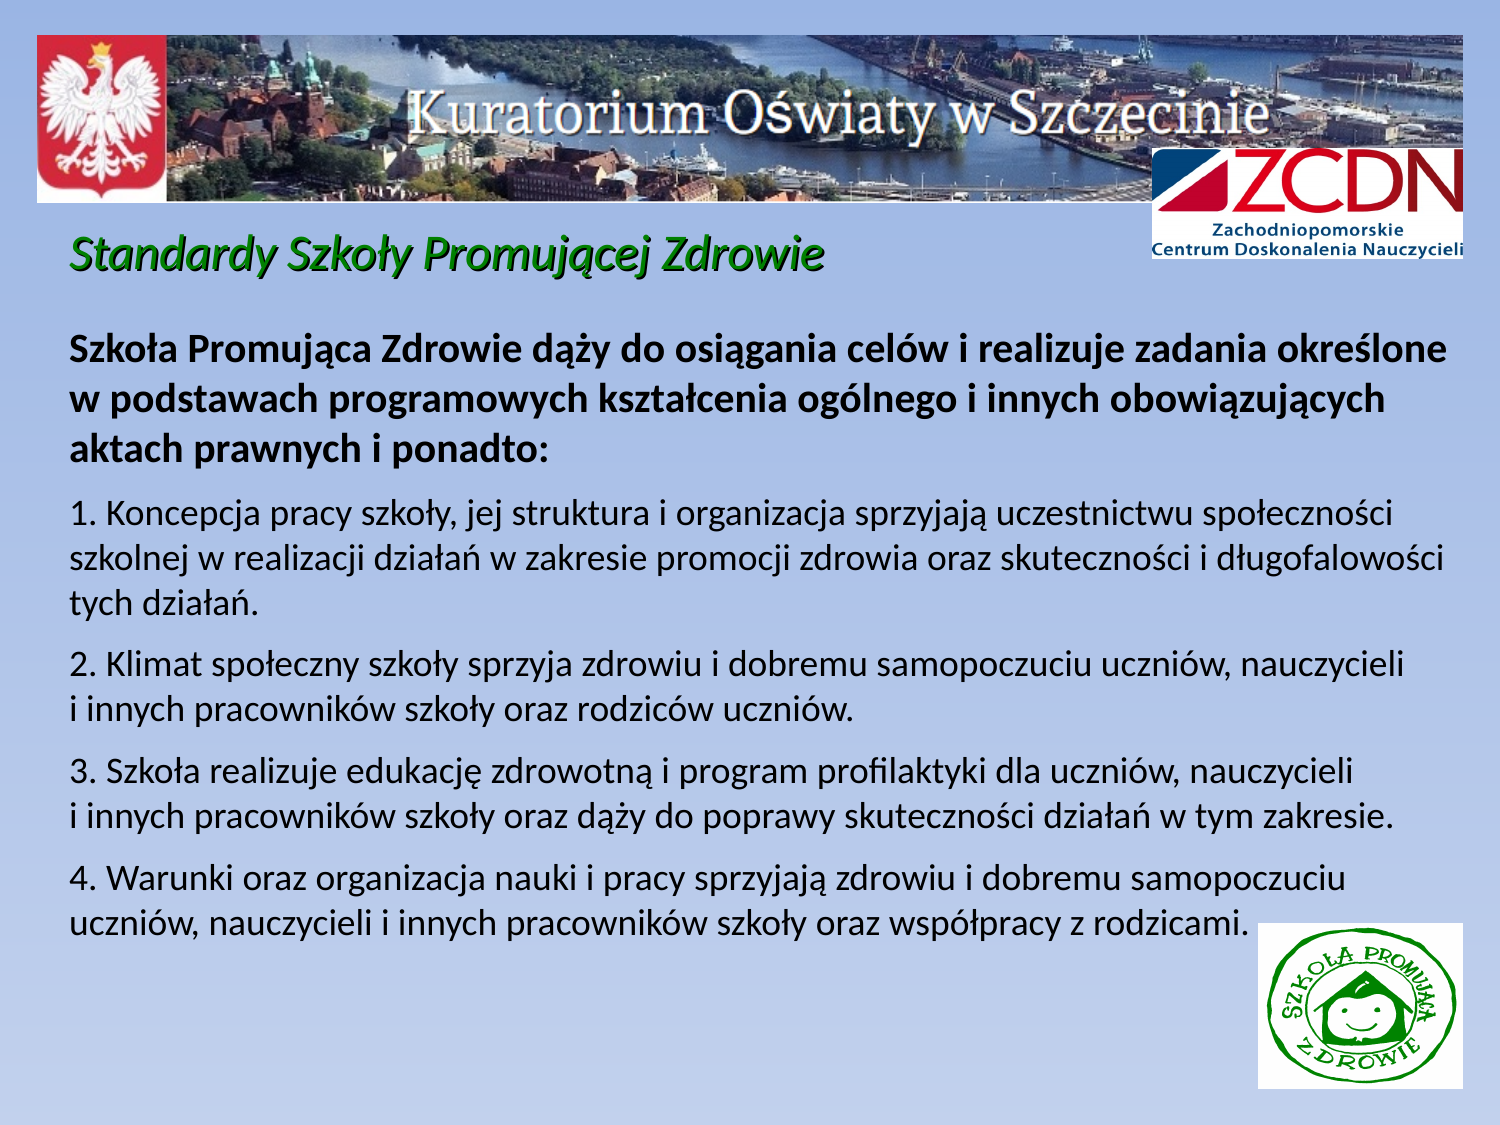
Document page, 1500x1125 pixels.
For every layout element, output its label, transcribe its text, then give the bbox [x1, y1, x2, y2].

list Standardy Szkoły Promującej Zdrowie Szkoła Promująca Zdrowie dąży do osiągania celów i realizuje zadania określone w podstawach programowych kształcenia ogólnego i innych obowiązujących aktach prawnych i ponadto: 1. Koncepcja pracy szkoły, jej struktura i organizacja sprzyjają uczestnictwu społeczności szkolnej w realizacji działań w zakresie promocji zdrowia oraz skuteczności i długofalowości tych działań. 2. Klimat społeczny szkoły sprzyja zdrowiu i dobremu samopoczuciu uczniów, nauczycieli i innych pracowników szkoły oraz rodziców uczniów. 3. Szkoła realizuje edukację zdrowotną i program profilaktyki dla uczniów, nauczycieli i innych pracowników szkoły oraz dąży do poprawy skuteczności działań w tym zakresie. 4. Warunki oraz organizacja nauki i pracy sprzyjają zdrowiu i dobremu samopoczuciu uczniów, nauczycieli i innych pracowników szkoły oraz współpracy z rodzicami. [37, 211, 1480, 1125]
picture [1258, 923, 1463, 1089]
picture [37, 35, 1463, 259]
